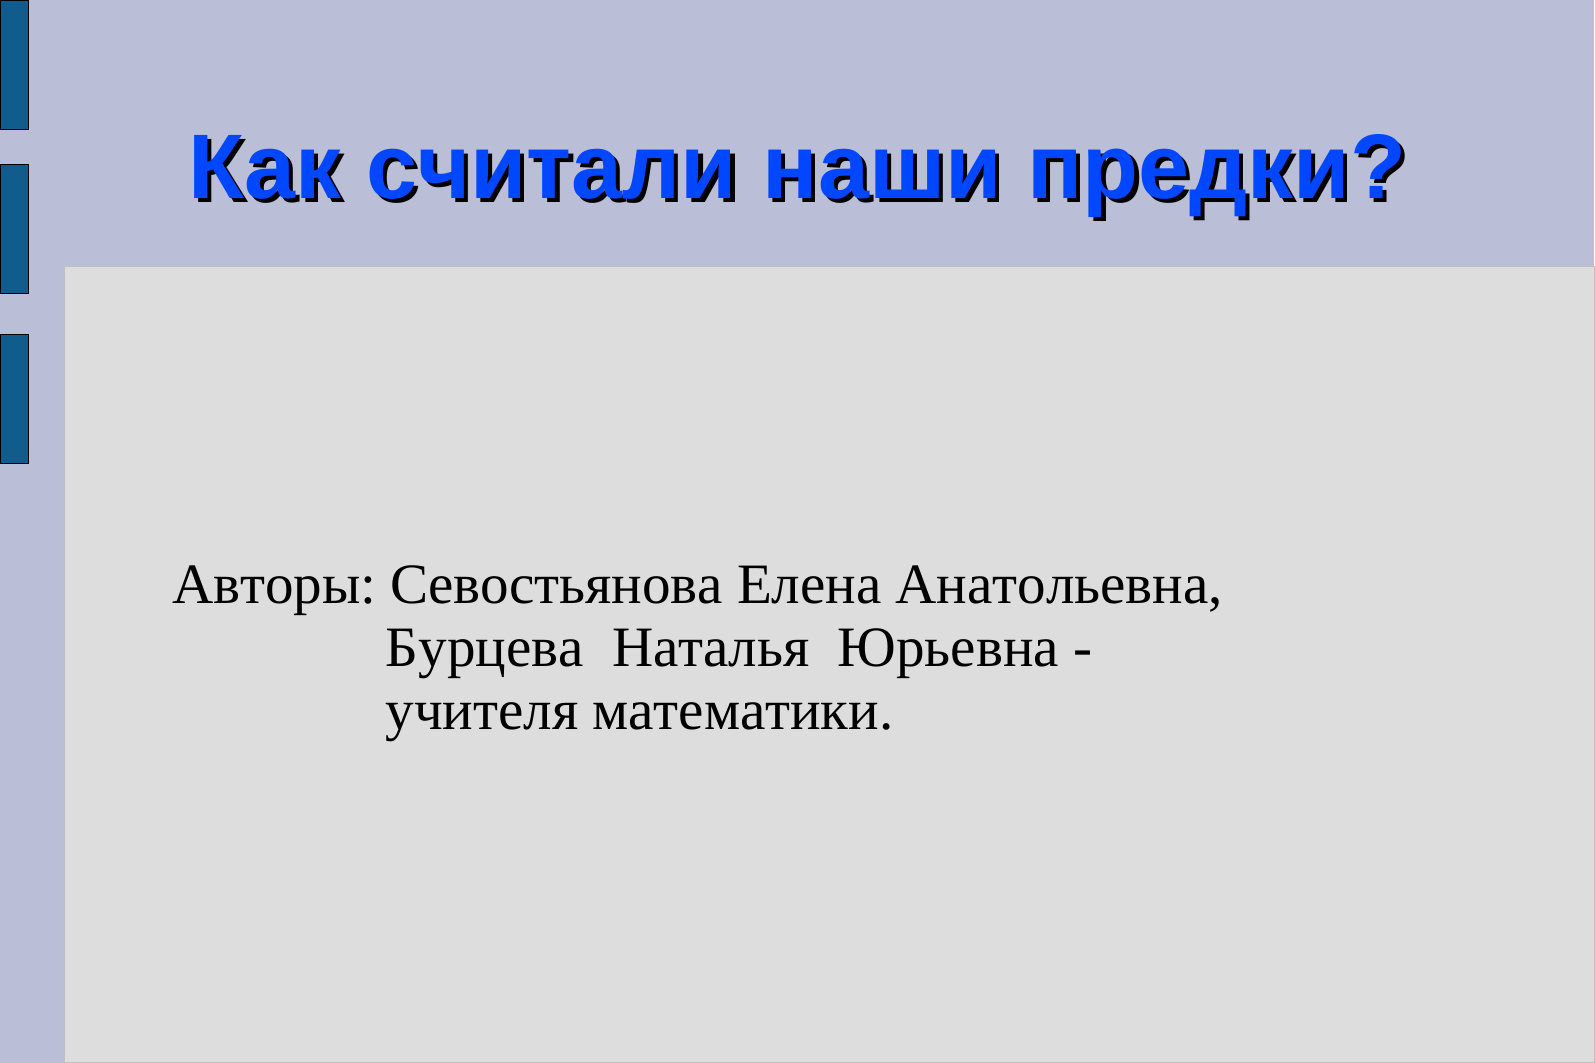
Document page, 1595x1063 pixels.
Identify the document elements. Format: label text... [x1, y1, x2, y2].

subtitle Авторы: Севостьянова Елена Анатольевна, Бурцева Наталья Юрьевна - учителя математики. [172, 312, 1514, 983]
title Как считали наши предки? [117, 78, 1479, 256]
